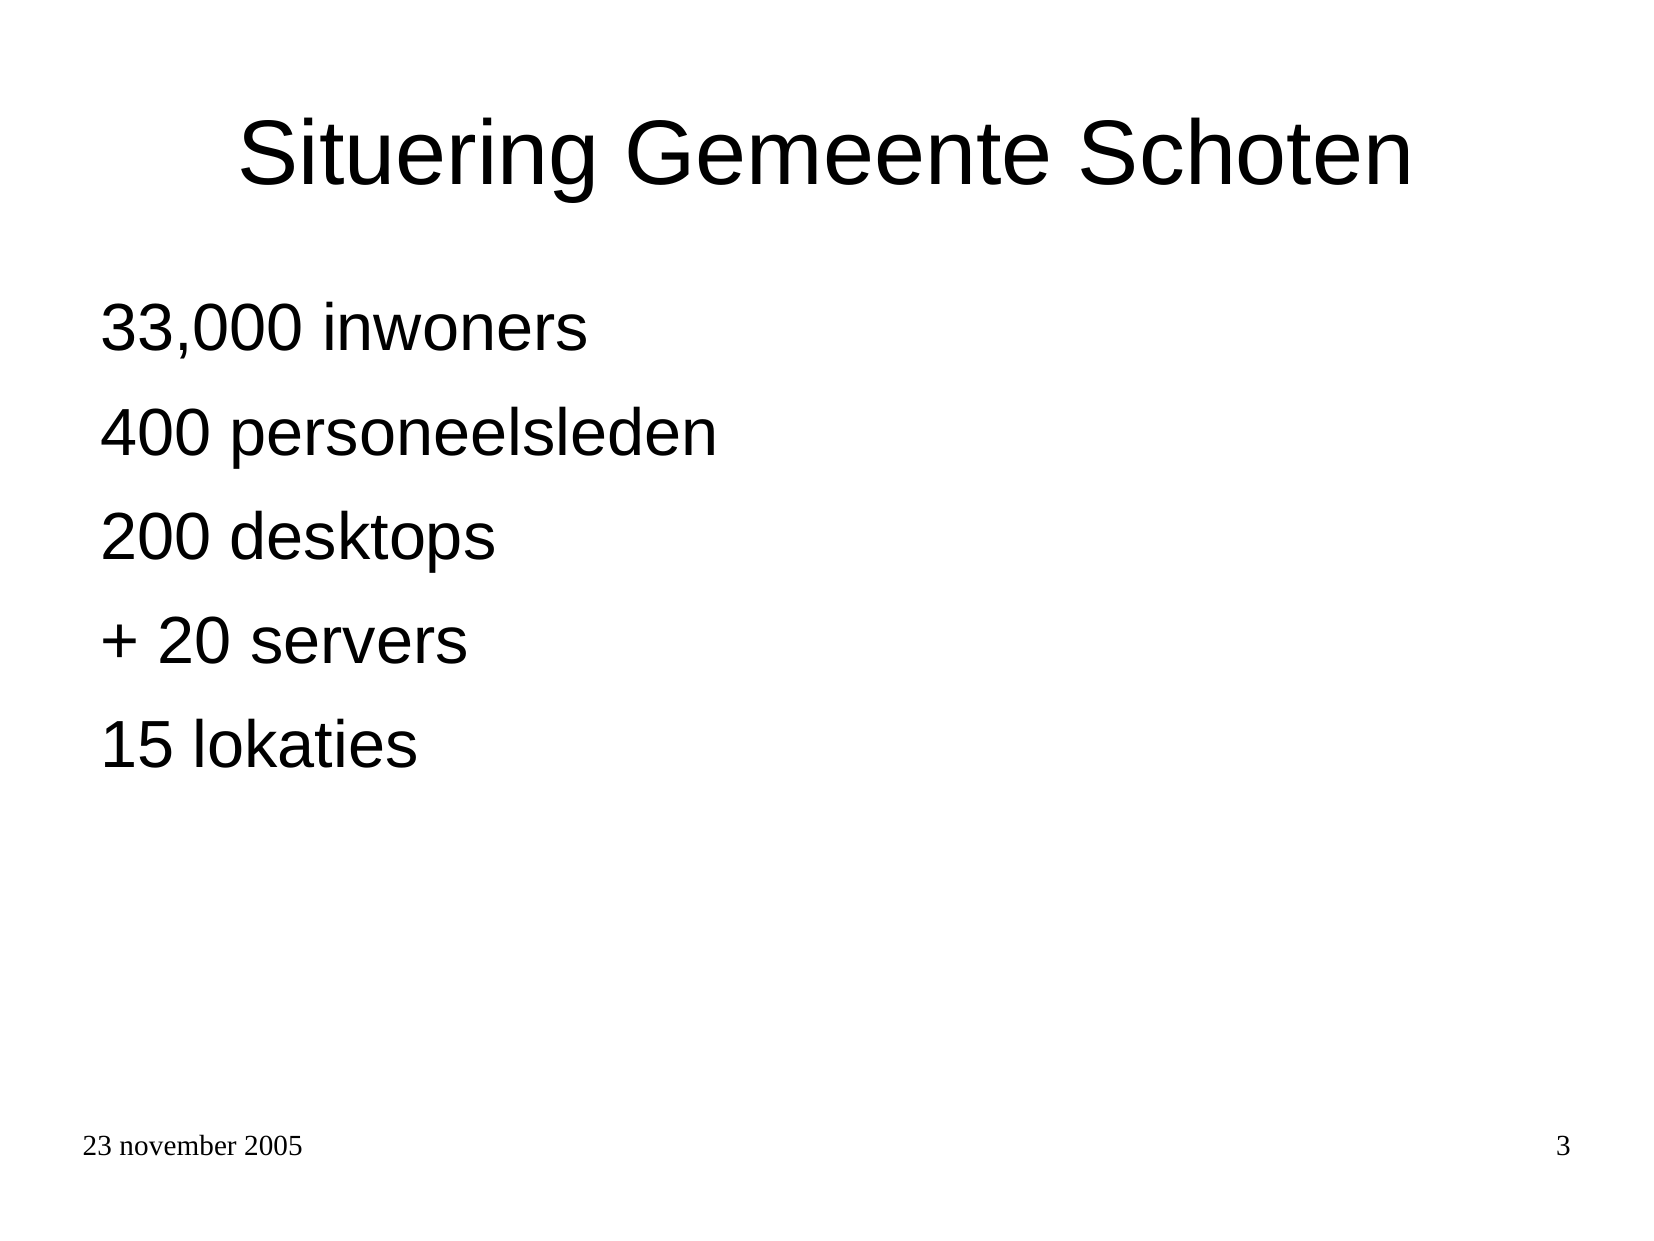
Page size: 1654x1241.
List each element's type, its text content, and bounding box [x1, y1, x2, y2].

list 33,000 inwoners 400 personeelsleden 200 desktops + 20 servers 15 lokaties [82, 290, 1571, 1109]
title Situering Gemeente Schoten [82, 49, 1571, 257]
